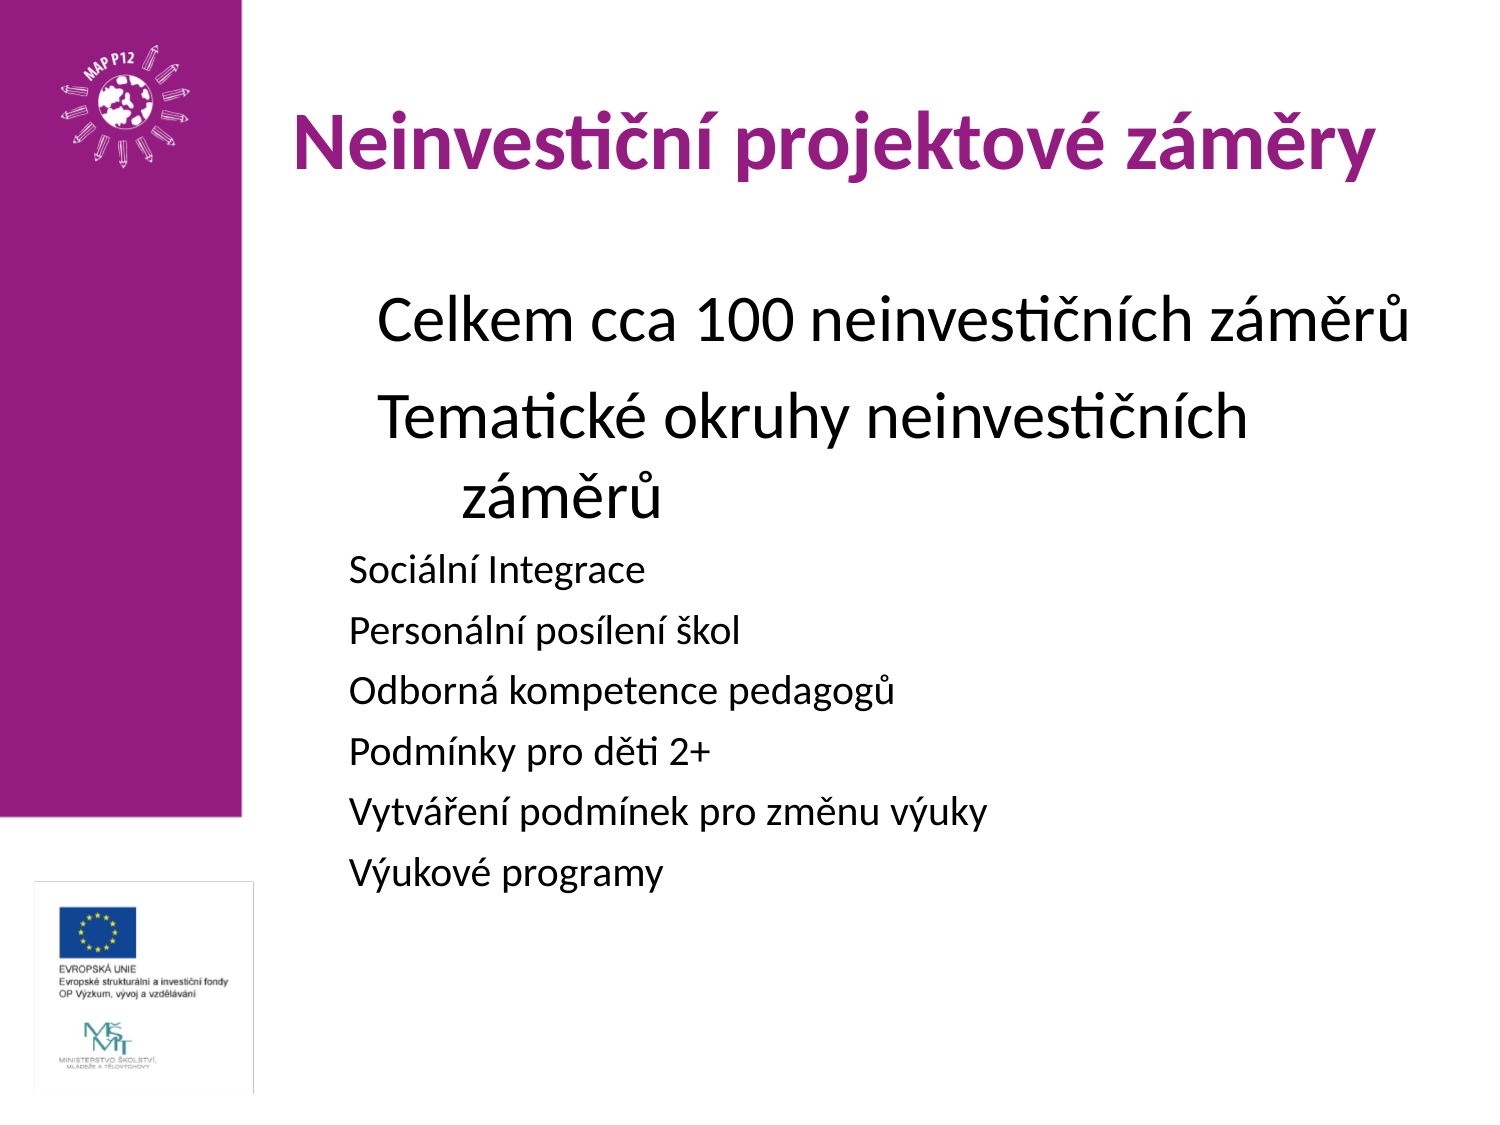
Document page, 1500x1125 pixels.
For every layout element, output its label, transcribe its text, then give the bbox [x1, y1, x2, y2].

title Neinvestiční projektové záměry [277, 42, 1453, 231]
list Celkem cca 100 neinvestičních záměrů Tematické okruhy neinvestičních záměrů Sociální Integrace Personální posílení škol Odborná kompetence pedagogů Podmínky pro děti 2+ Vytváření podmínek pro změnu výuky Výukové programy [277, 267, 1459, 1035]
